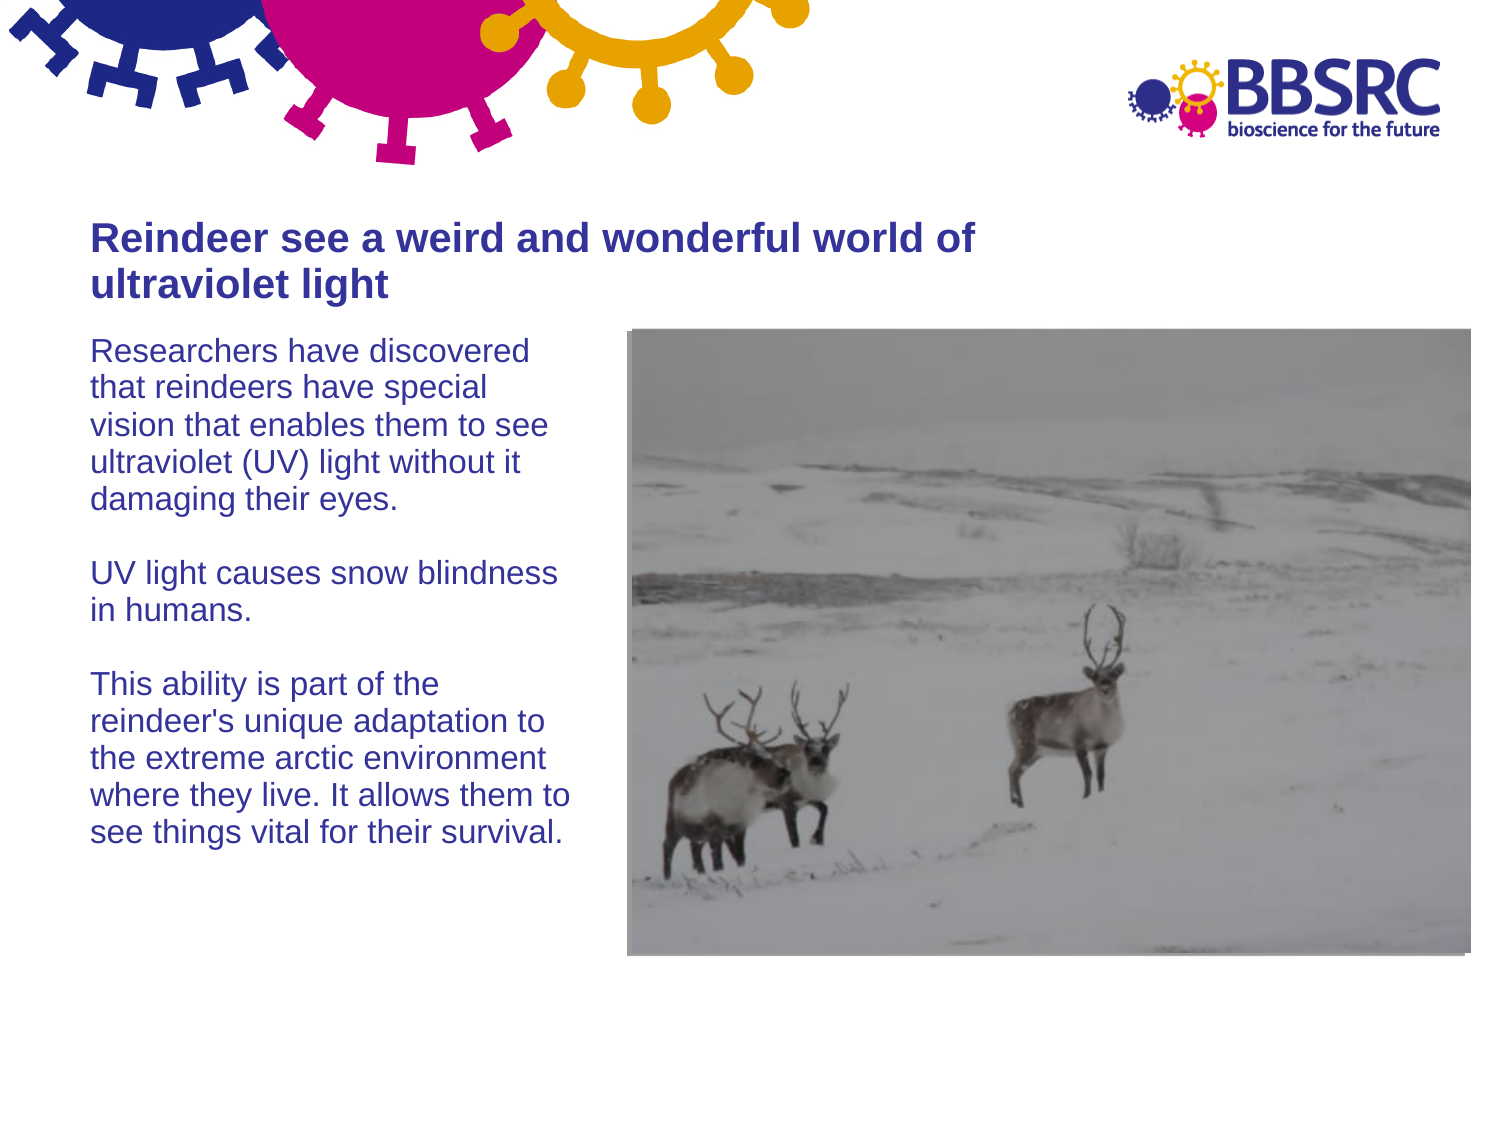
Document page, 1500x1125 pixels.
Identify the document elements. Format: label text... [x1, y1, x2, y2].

picture [632, 326, 1471, 953]
title Reindeer see a weird and wonderful world of ultraviolet light [75, 171, 1152, 362]
list Researchers have discovered that reindeers have special vision that enables them to see ultraviolet (UV) light without it damaging their eyes. UV light causes snow blindness in humans. This ability is part of the reindeer's unique adaptation to the extreme arctic environment where they live. It allows them to see things vital for their survival. [75, 324, 597, 1106]
